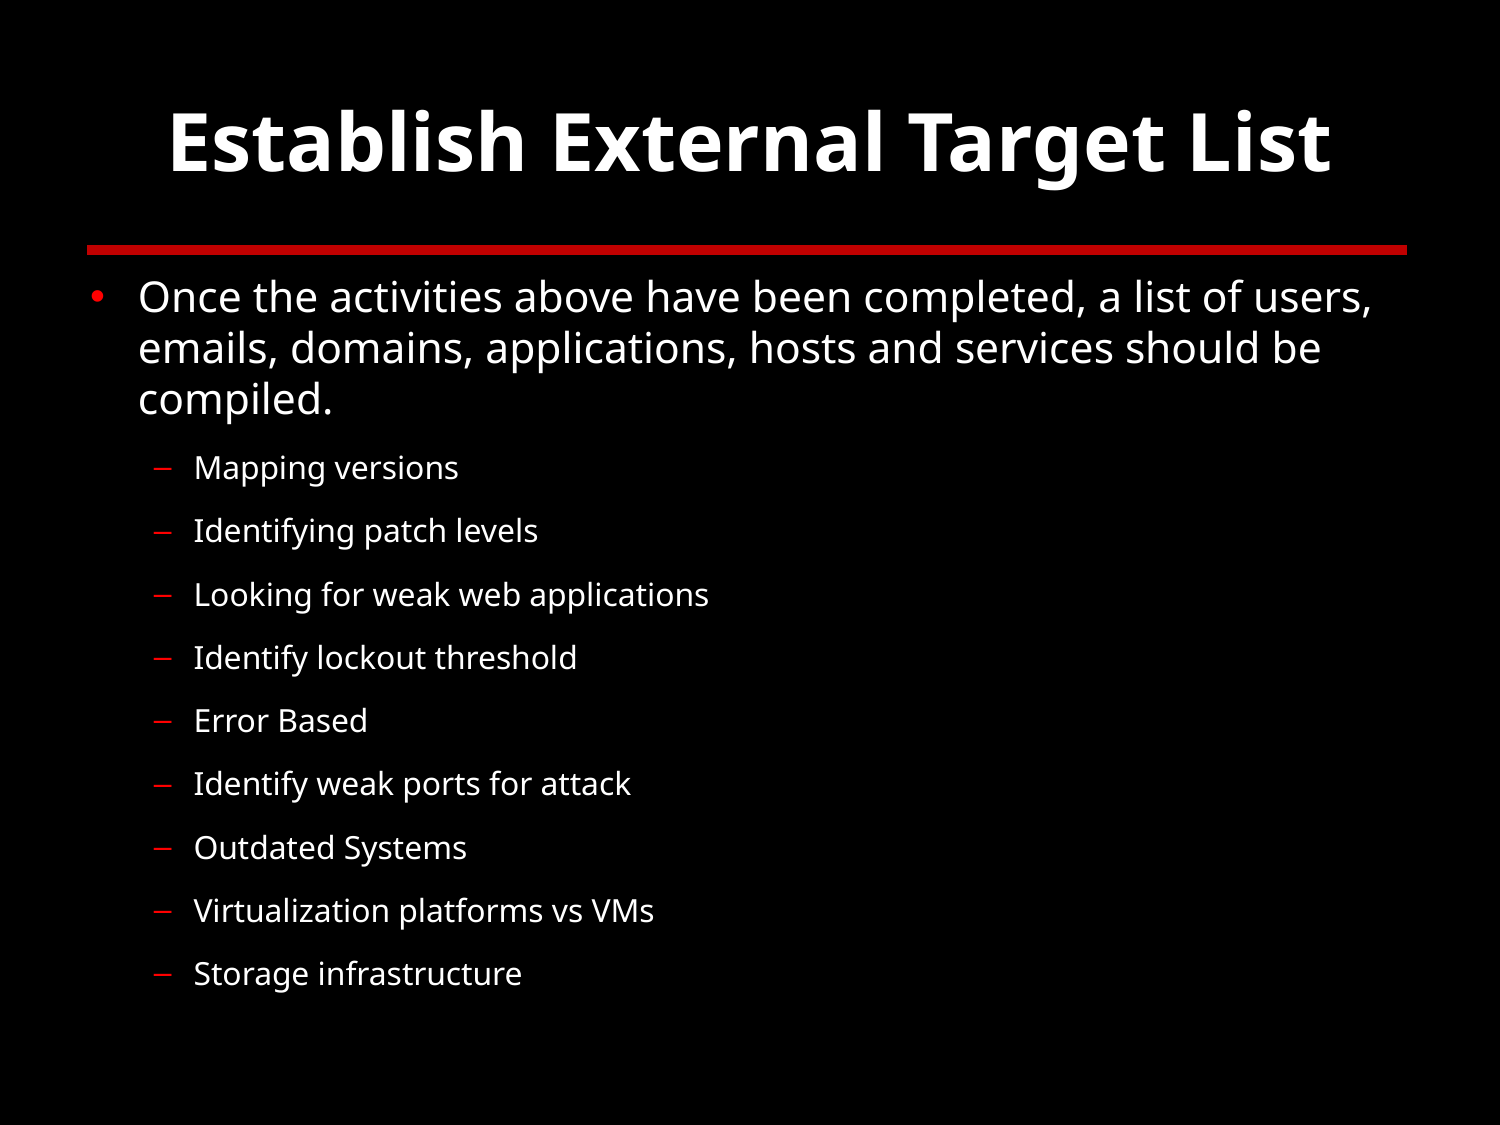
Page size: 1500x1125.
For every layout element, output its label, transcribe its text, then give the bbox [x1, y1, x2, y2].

list Once the activities above have been completed, a list of users, emails, domains, applications, hosts and services should be compiled. Mapping versions Identifying patch levels Looking for weak web applications Identify lockout threshold Error Based Identify weak ports for attack Outdated Systems Virtualization platforms vs VMs Storage infrastructure [75, 262, 1425, 1005]
title Establish External Target List [75, 45, 1425, 233]
